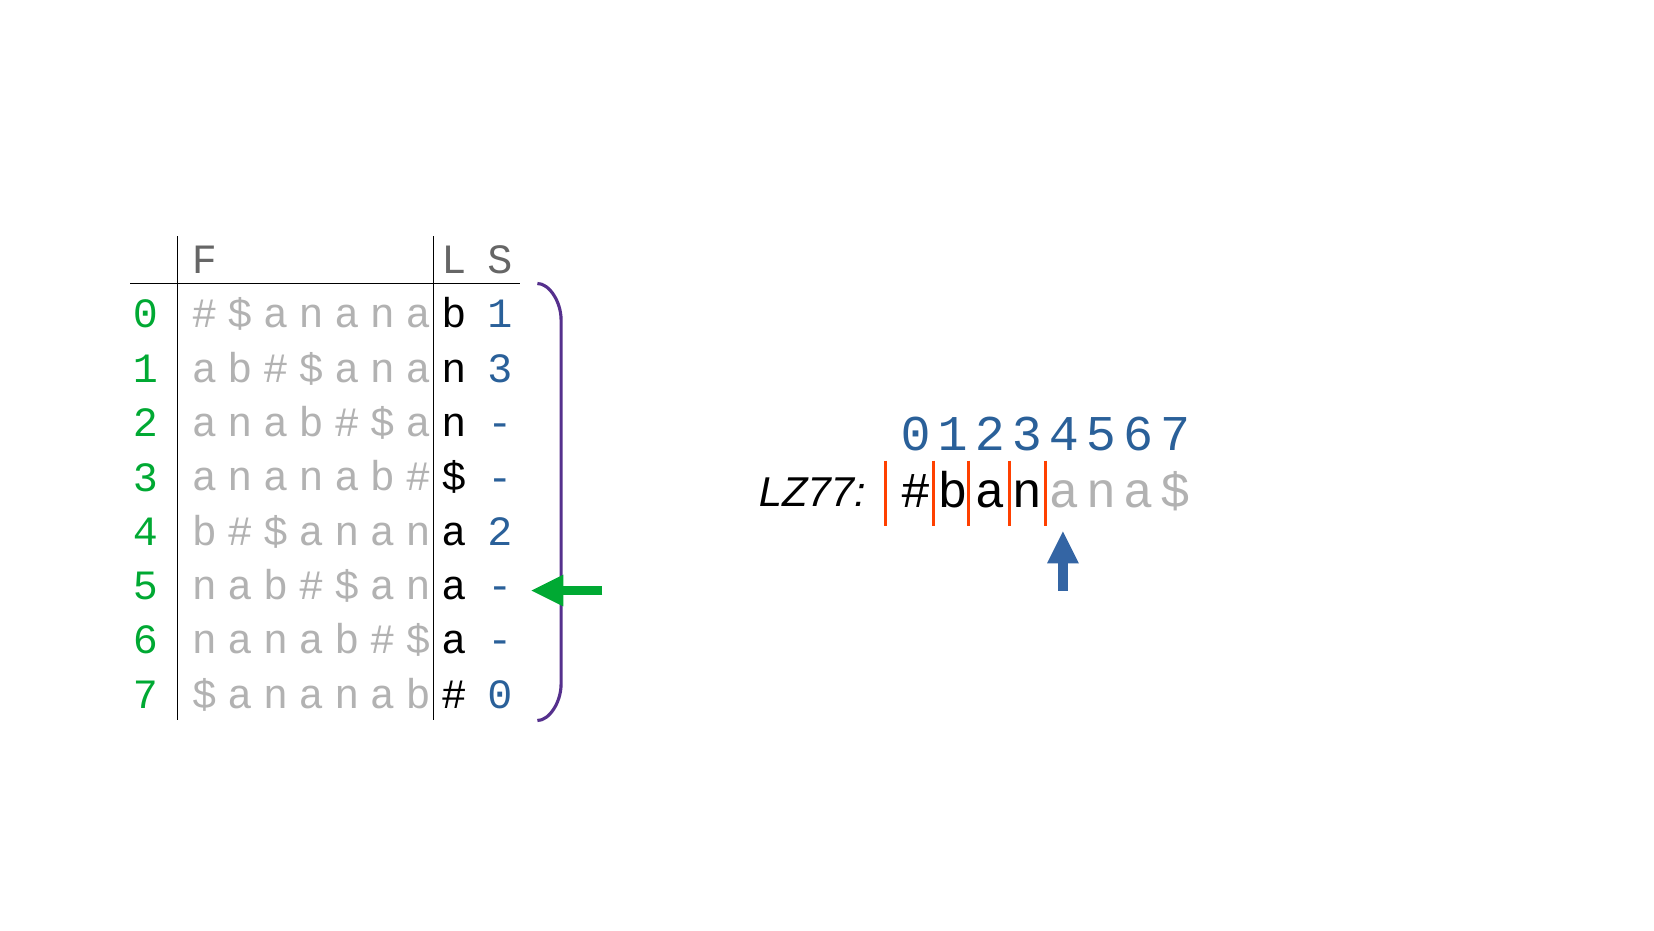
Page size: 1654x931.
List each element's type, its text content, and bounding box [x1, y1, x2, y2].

text_box 01234567 #banana$ [885, 401, 1206, 530]
text_box LZ77: [744, 453, 885, 524]
text_box S 1 3 - - 2 - - 0 [472, 224, 520, 745]
text_box 0 1 2 3 4 5 6 7 [118, 224, 178, 733]
text_box F L #$ananab ab#$anan anab#$an ananab#$ b#$anana nab#$ana nanab#$a $ananab# [178, 224, 472, 283]
text_box F L #$ananab ab#$anan anab#$an ananab#$ b#$anana nab#$ana nanab#$a $ananab# [177, 224, 538, 783]
